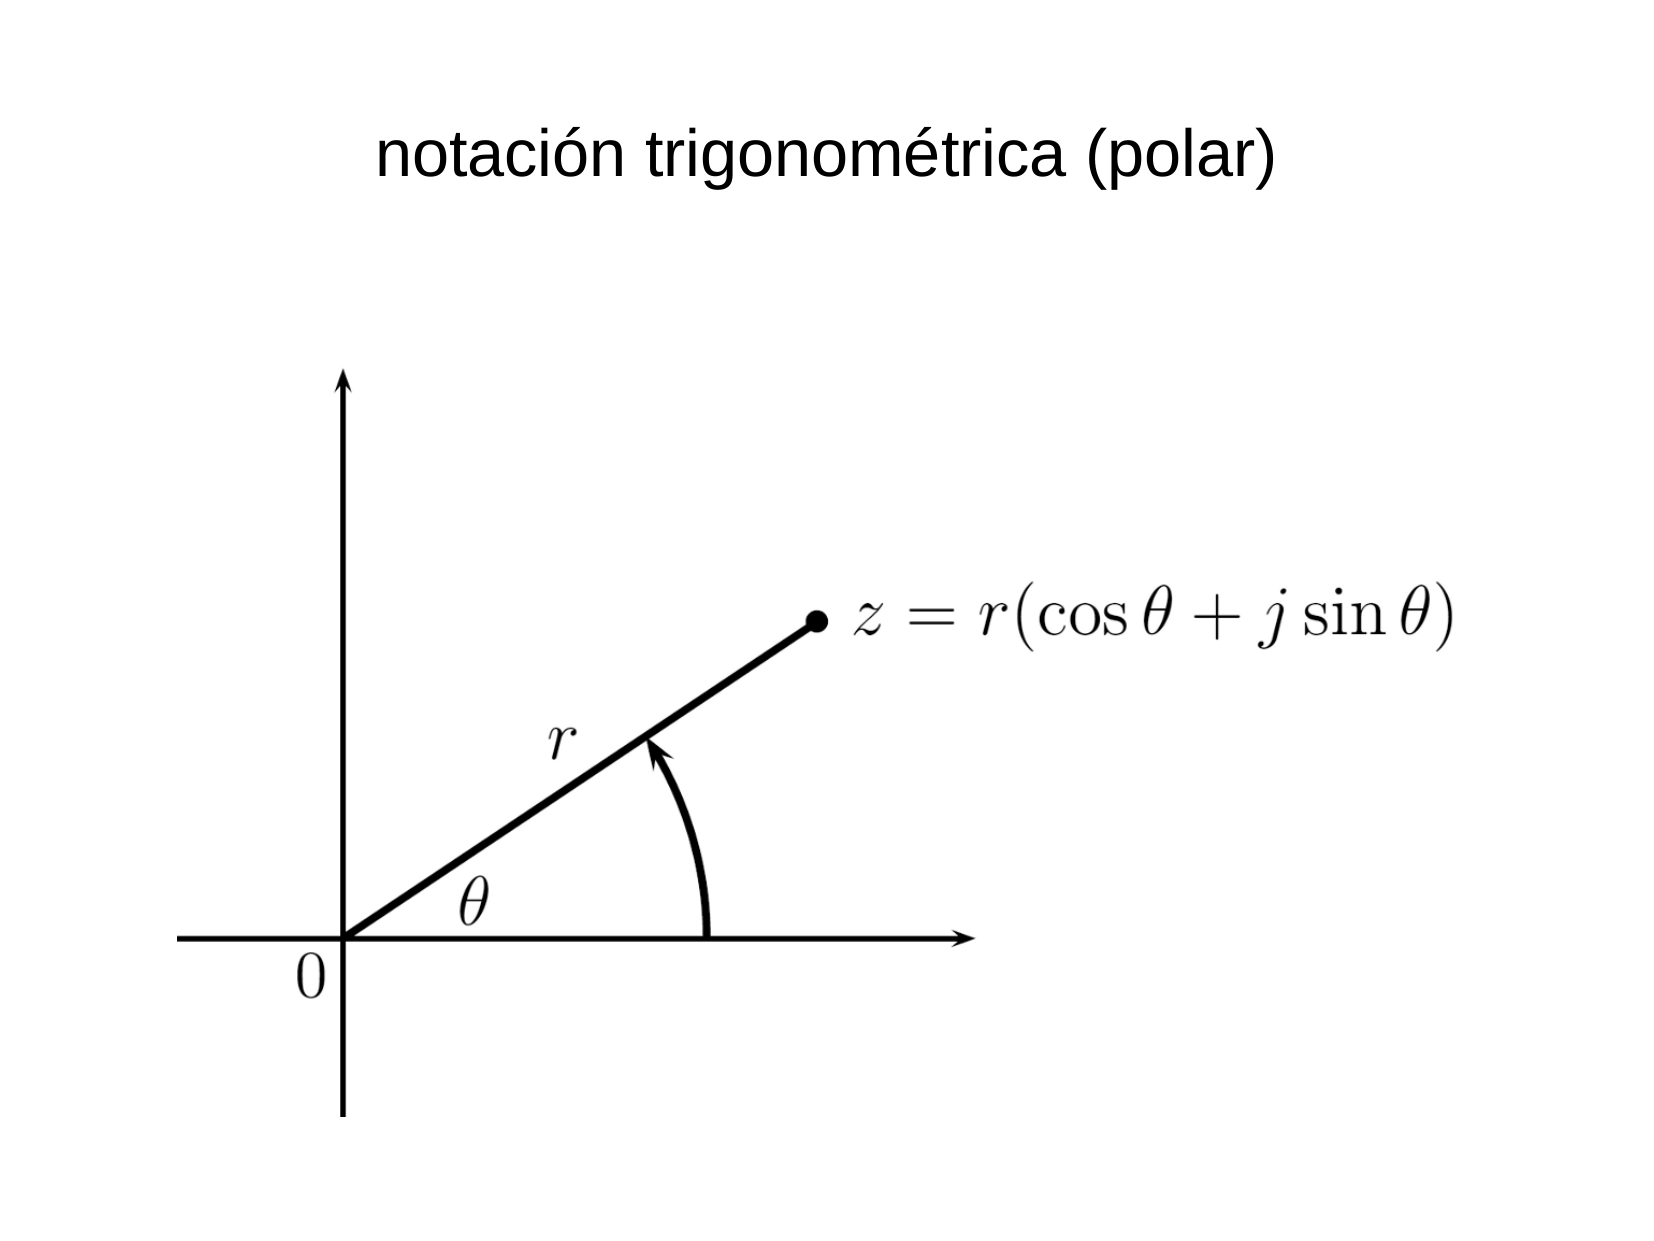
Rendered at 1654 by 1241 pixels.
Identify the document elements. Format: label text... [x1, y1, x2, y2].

title notación trigonométrica (polar) [82, 56, 1571, 250]
picture [177, 360, 1477, 1117]
